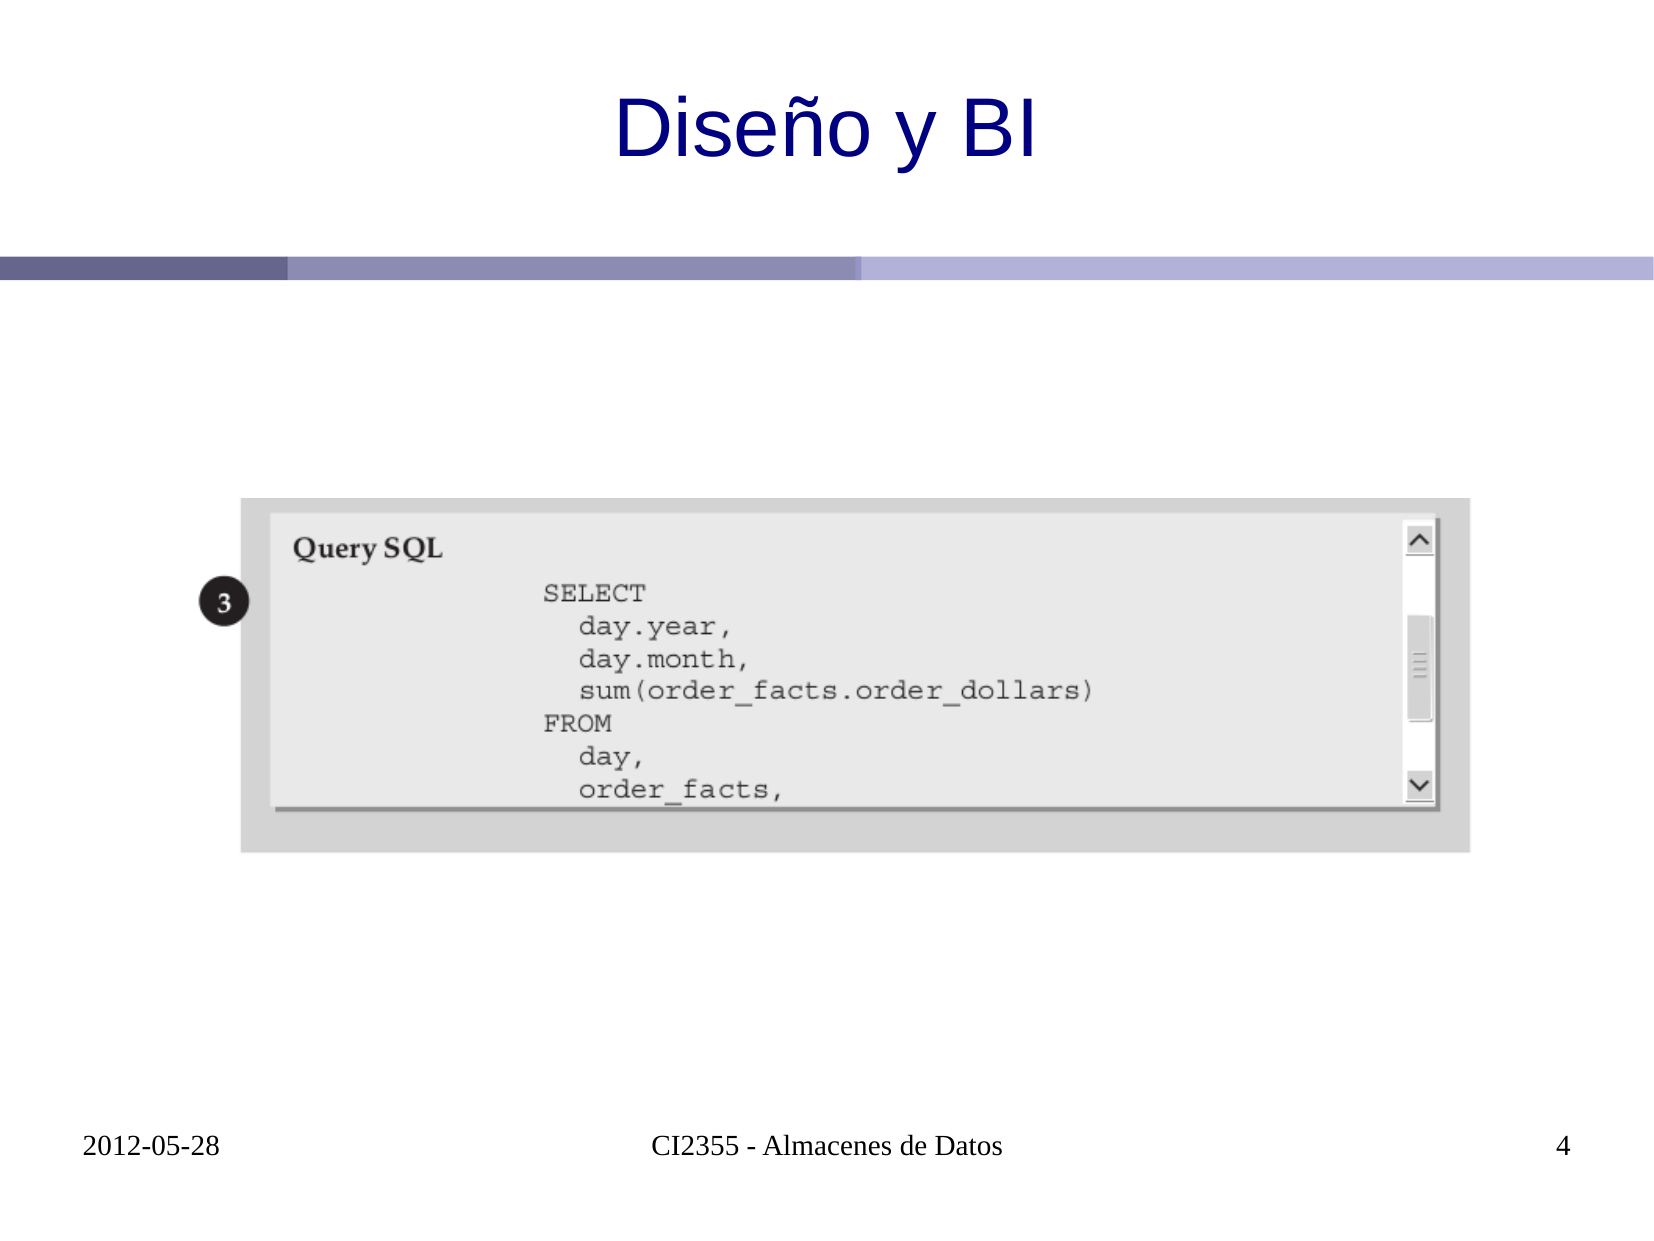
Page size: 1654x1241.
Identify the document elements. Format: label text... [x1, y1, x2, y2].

picture [188, 498, 1478, 870]
title Diseño y BI [0, 0, 1654, 257]
